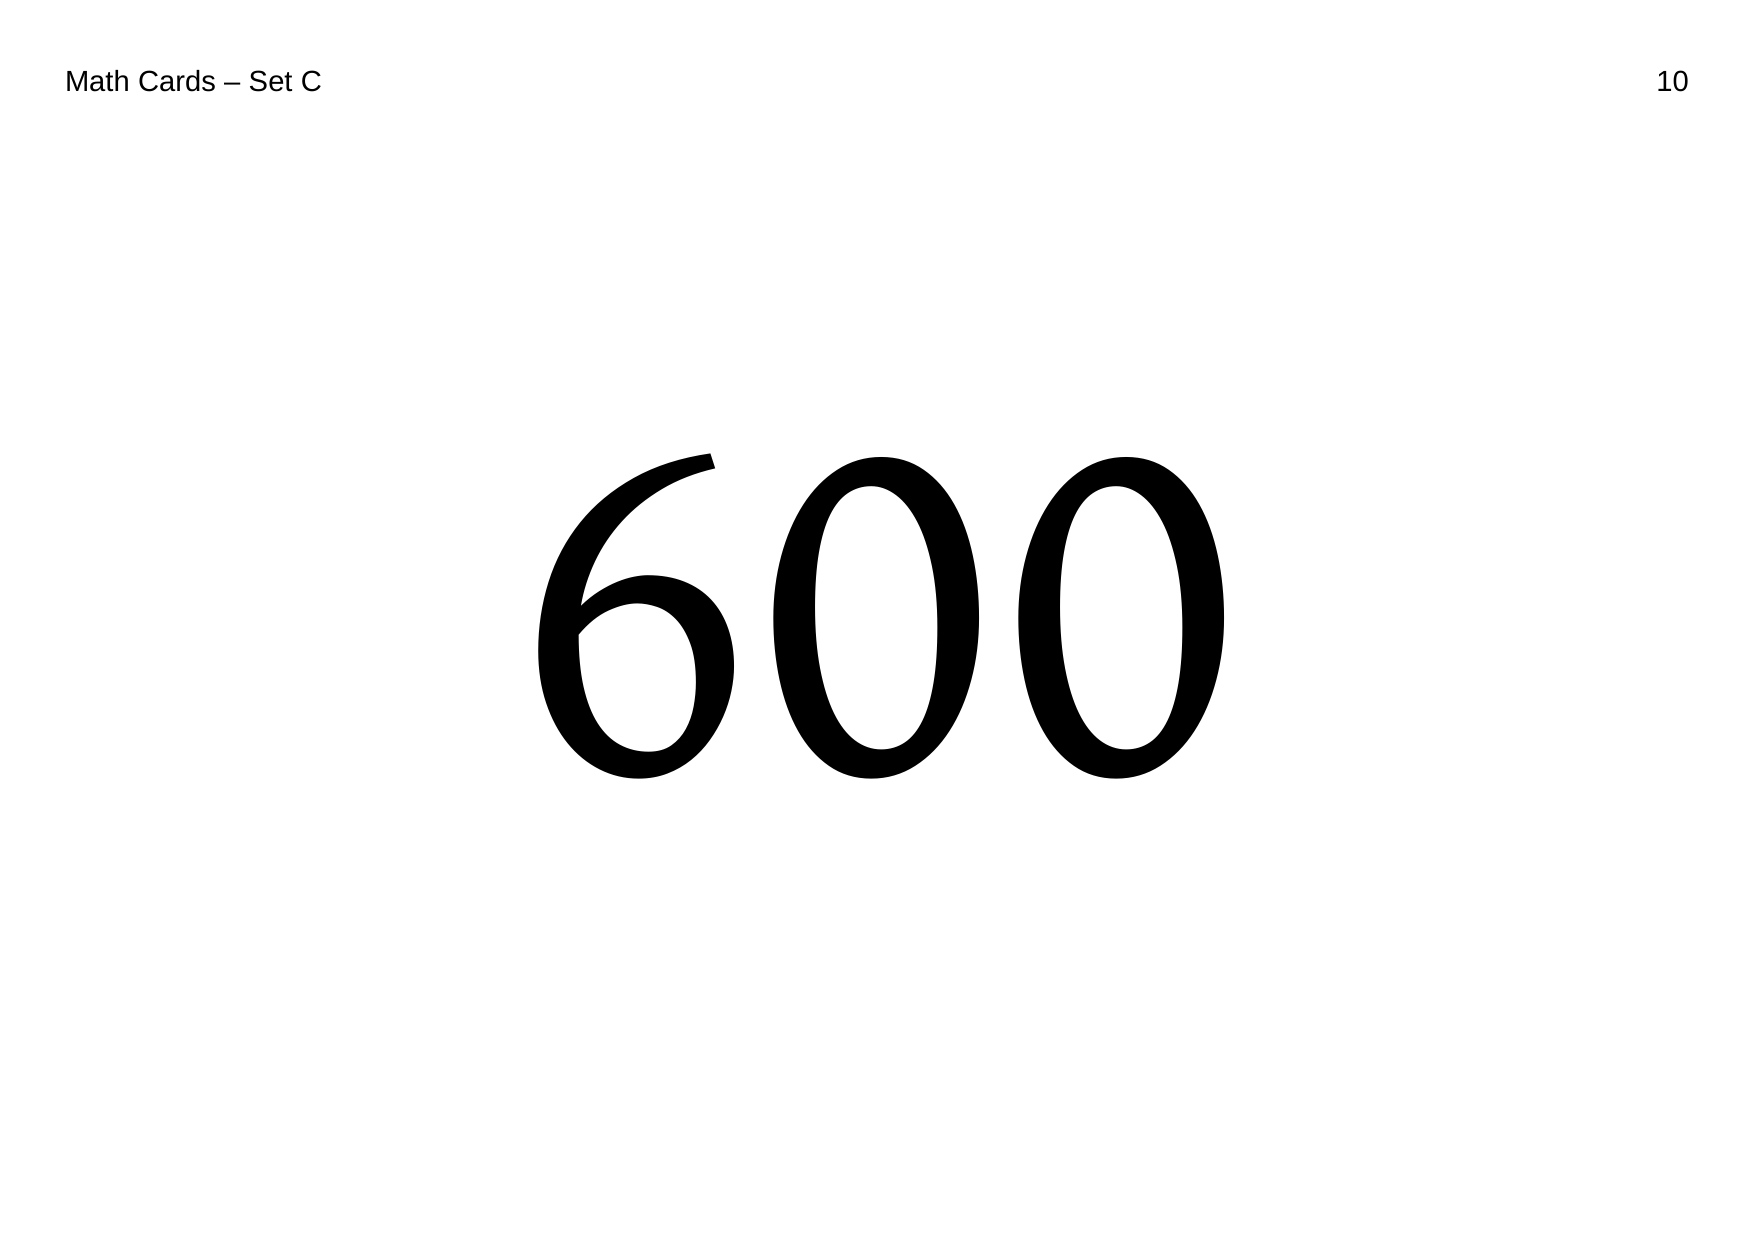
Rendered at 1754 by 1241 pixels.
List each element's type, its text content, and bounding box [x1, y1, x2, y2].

text_box 10 [1650, 59, 1695, 104]
text_box 600 [504, 318, 1250, 922]
text_box Math Cards – Set C [59, 59, 329, 104]
